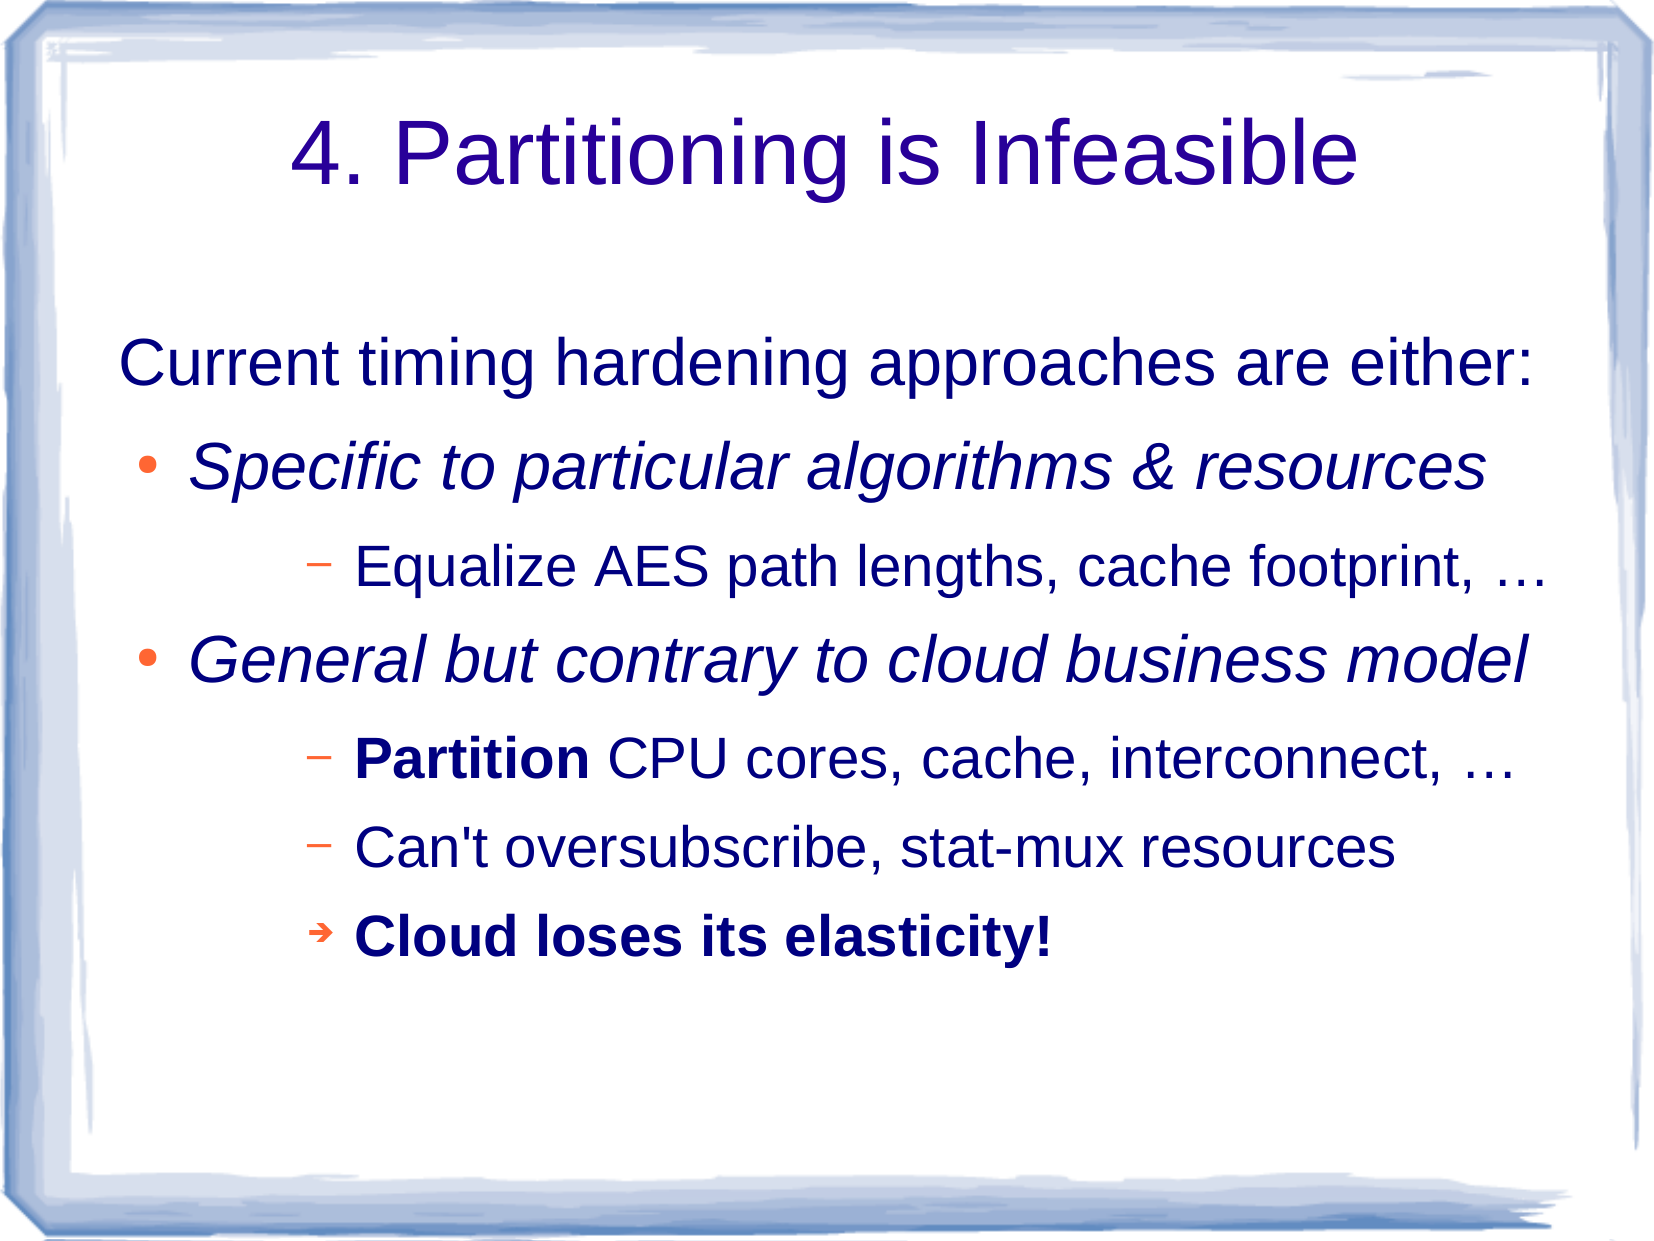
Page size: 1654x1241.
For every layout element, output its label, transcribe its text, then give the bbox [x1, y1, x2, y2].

picture [0, 0, 1654, 1241]
list Current timing hardening approaches are either: Specific to particular algorithms & resources Equalize AES path lengths, cache footprint, … General but contrary to cloud business model Partition CPU cores, cache, interconnect, … Can't oversubscribe, stat-mux resources Cloud loses its elasticity! [118, 324, 1571, 990]
title 4. Partitioning is Infeasible [82, 56, 1571, 250]
